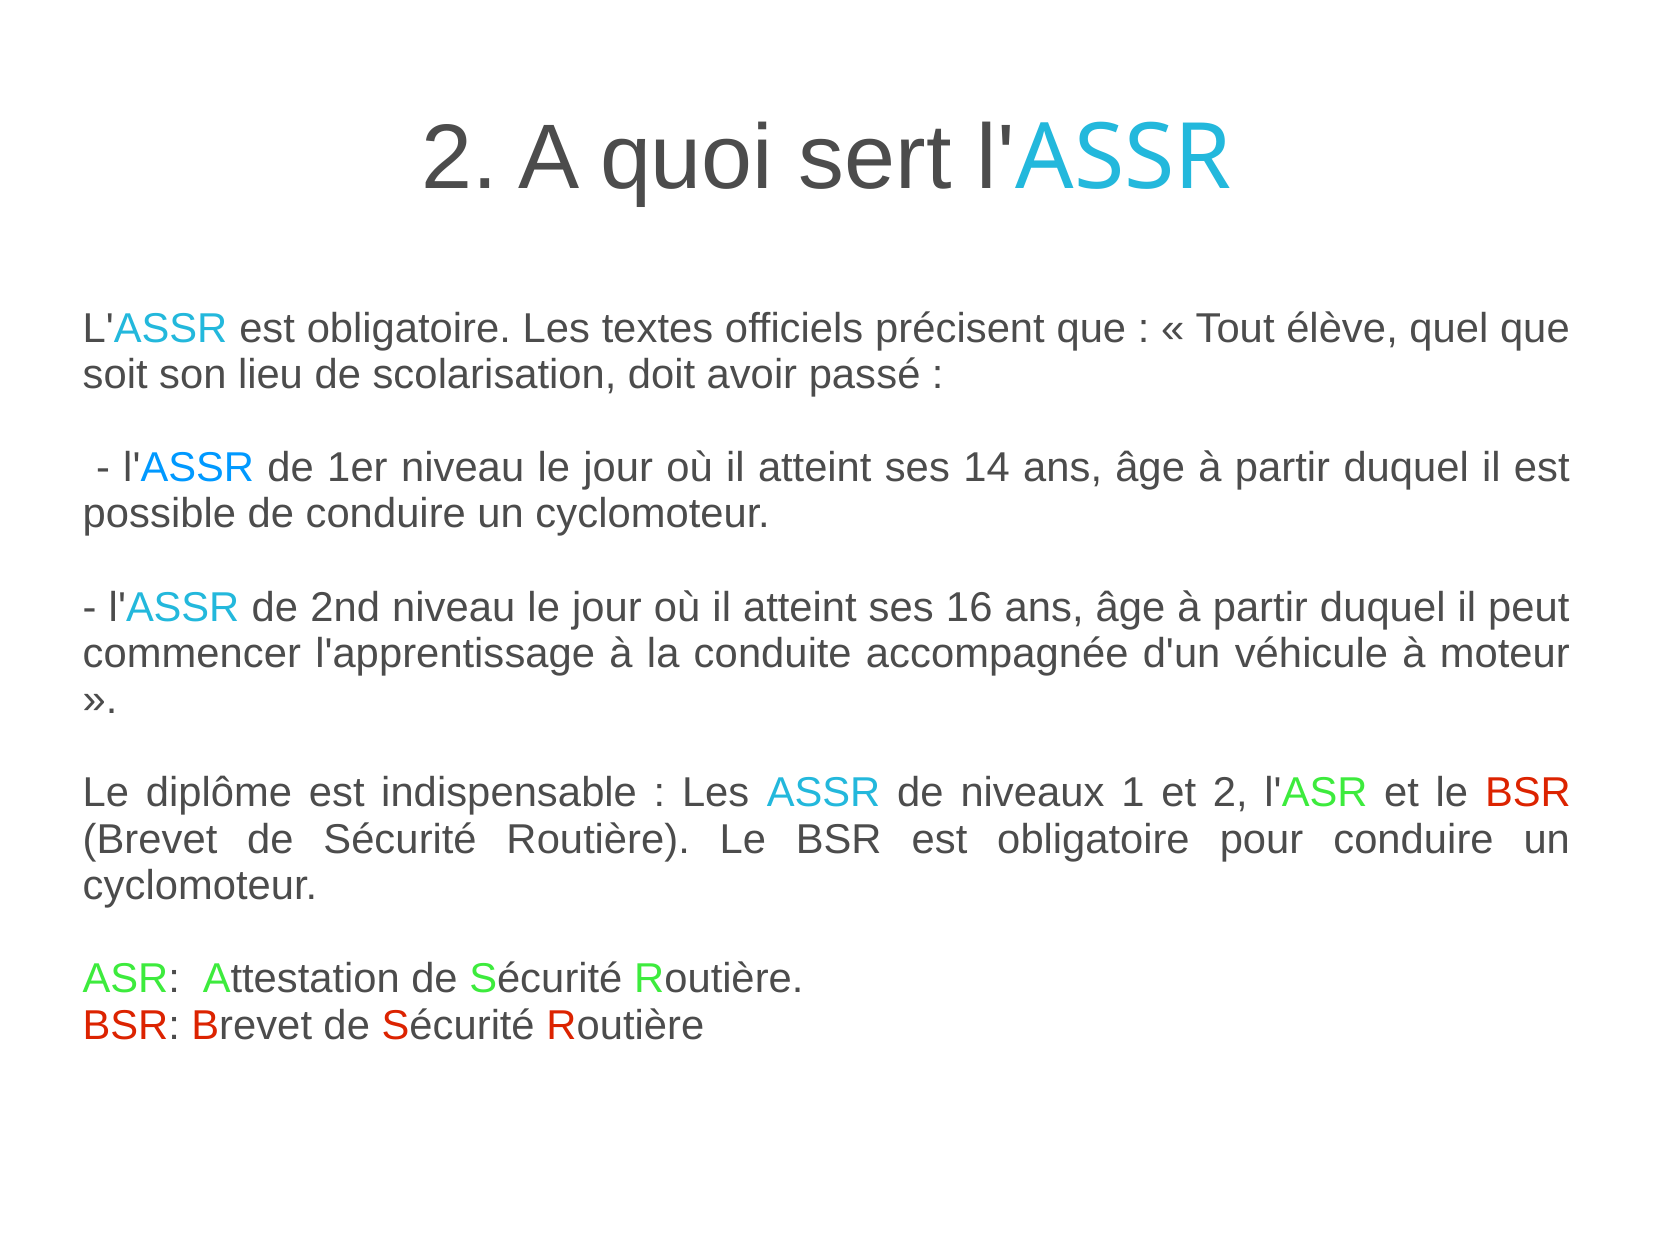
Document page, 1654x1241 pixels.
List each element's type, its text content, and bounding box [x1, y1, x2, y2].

subtitle L'ASSR est obligatoire. Les textes officiels précisent que : « Tout élève, quel que soit son lieu de scolarisation, doit avoir passé : - l'ASSR de 1er niveau le jour où il atteint ses 14 ans, âge à partir duquel il est possible de conduire un cyclomoteur. - l'ASSR de 2nd niveau le jour où il atteint ses 16 ans, âge à partir duquel il peut commencer l'apprentissage à la conduite accompagnée d'un véhicule à moteur ». Le diplôme est indispensable : Les ASSR de niveaux 1 et 2, l'ASR et le BSR (Brevet de Sécurité Routière). Le BSR est obligatoire pour conduire un cyclomoteur. ASR: Attestation de Sécurité Routière. BSR: Brevet de Sécurité Routière [82, 208, 1571, 1191]
title 2. A quoi sert l'ASSR [82, 49, 1571, 208]
